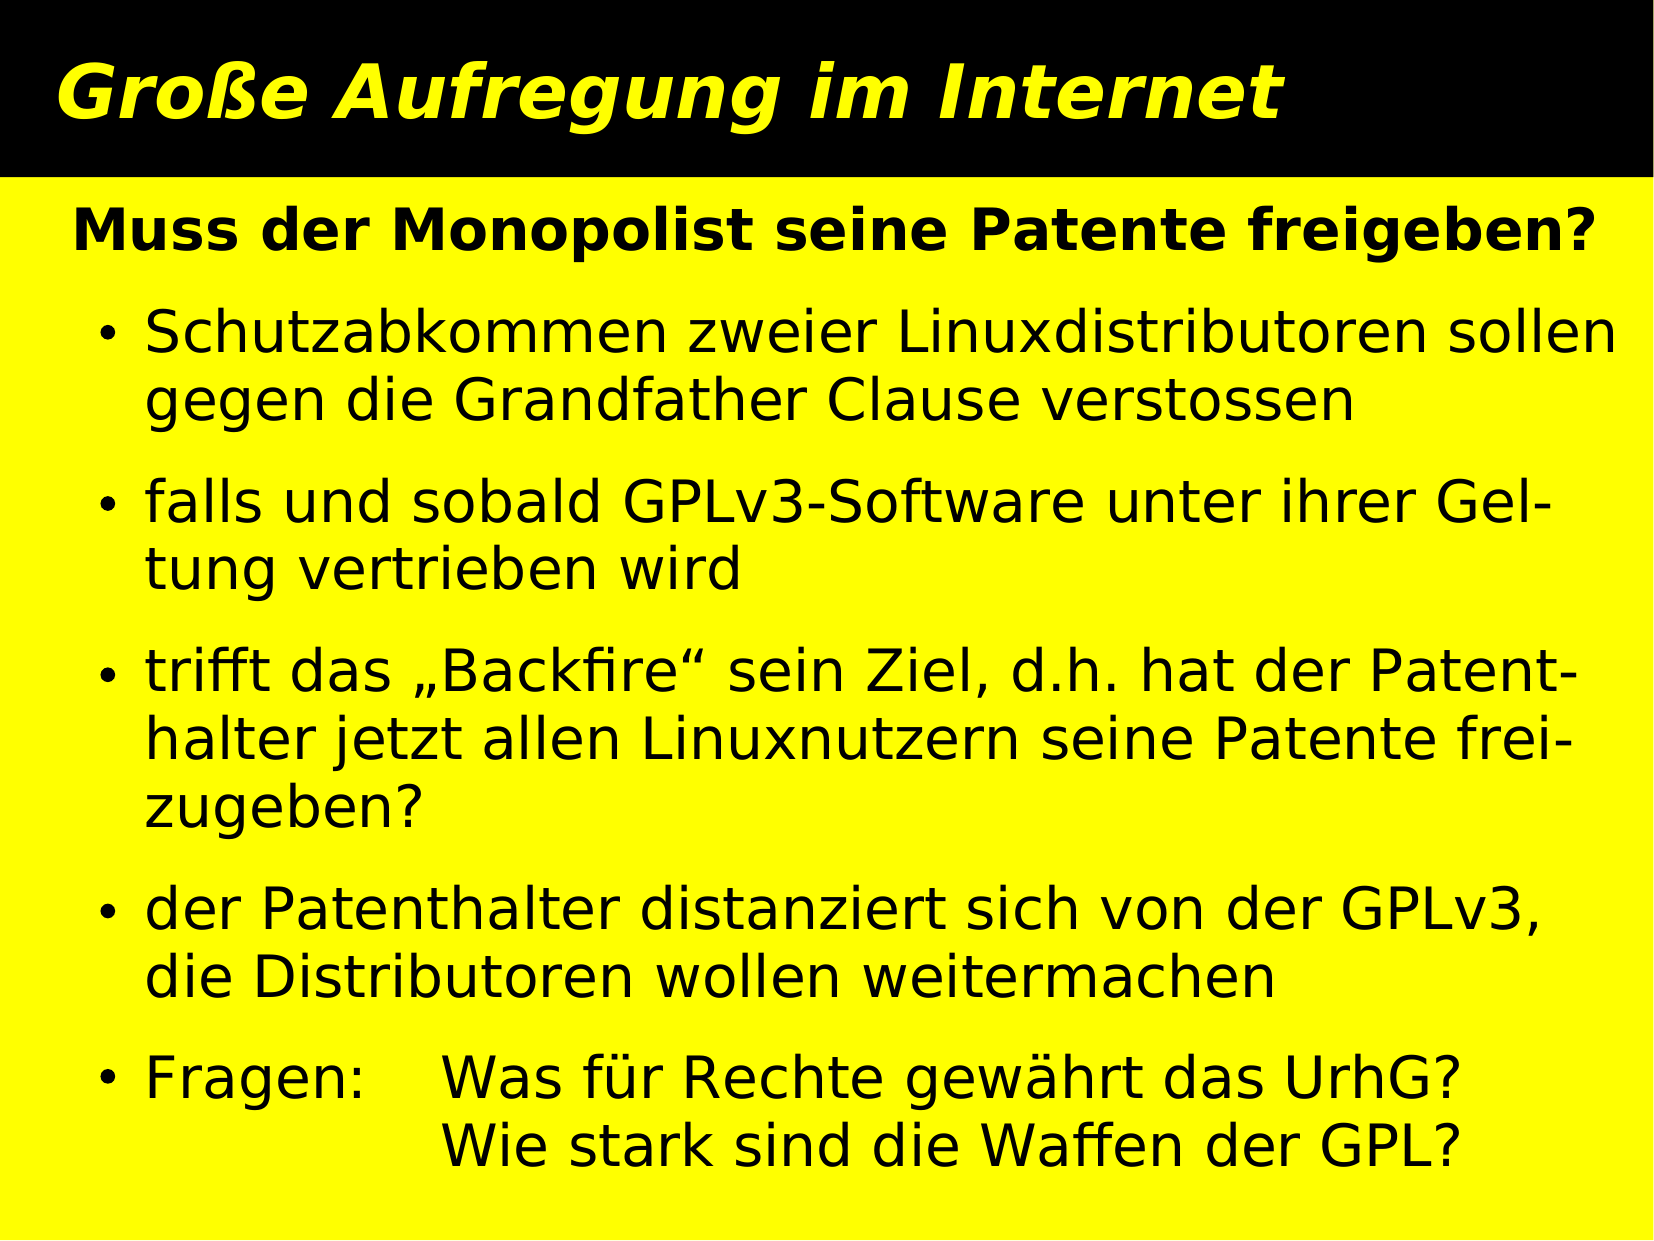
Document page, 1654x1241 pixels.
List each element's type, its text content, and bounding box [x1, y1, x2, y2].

text_box Muss der Monopolist seine Patente freigeben? Schutzabkommen zweier Linuxdistributoren sollen gegen die Grandfather Clause verstossen falls und sobald GPLv3-Software unter ihrer Gel- tung vertrieben wird trifft das „Backfire“ sein Ziel, d.h. hat der Patent- halter jetzt allen Linuxnutzern seine Patente frei- zugeben? der Patenthalter distanziert sich von der GPLv3, die Distributoren wollen weitermachen Fragen: Was für Rechte gewährt das UrhG? Wie stark sind die Waffen der GPL? [56, 189, 1636, 1188]
text_box [0, 0, 1654, 1241]
text_box Große Aufregung im Internet [41, 41, 1277, 144]
